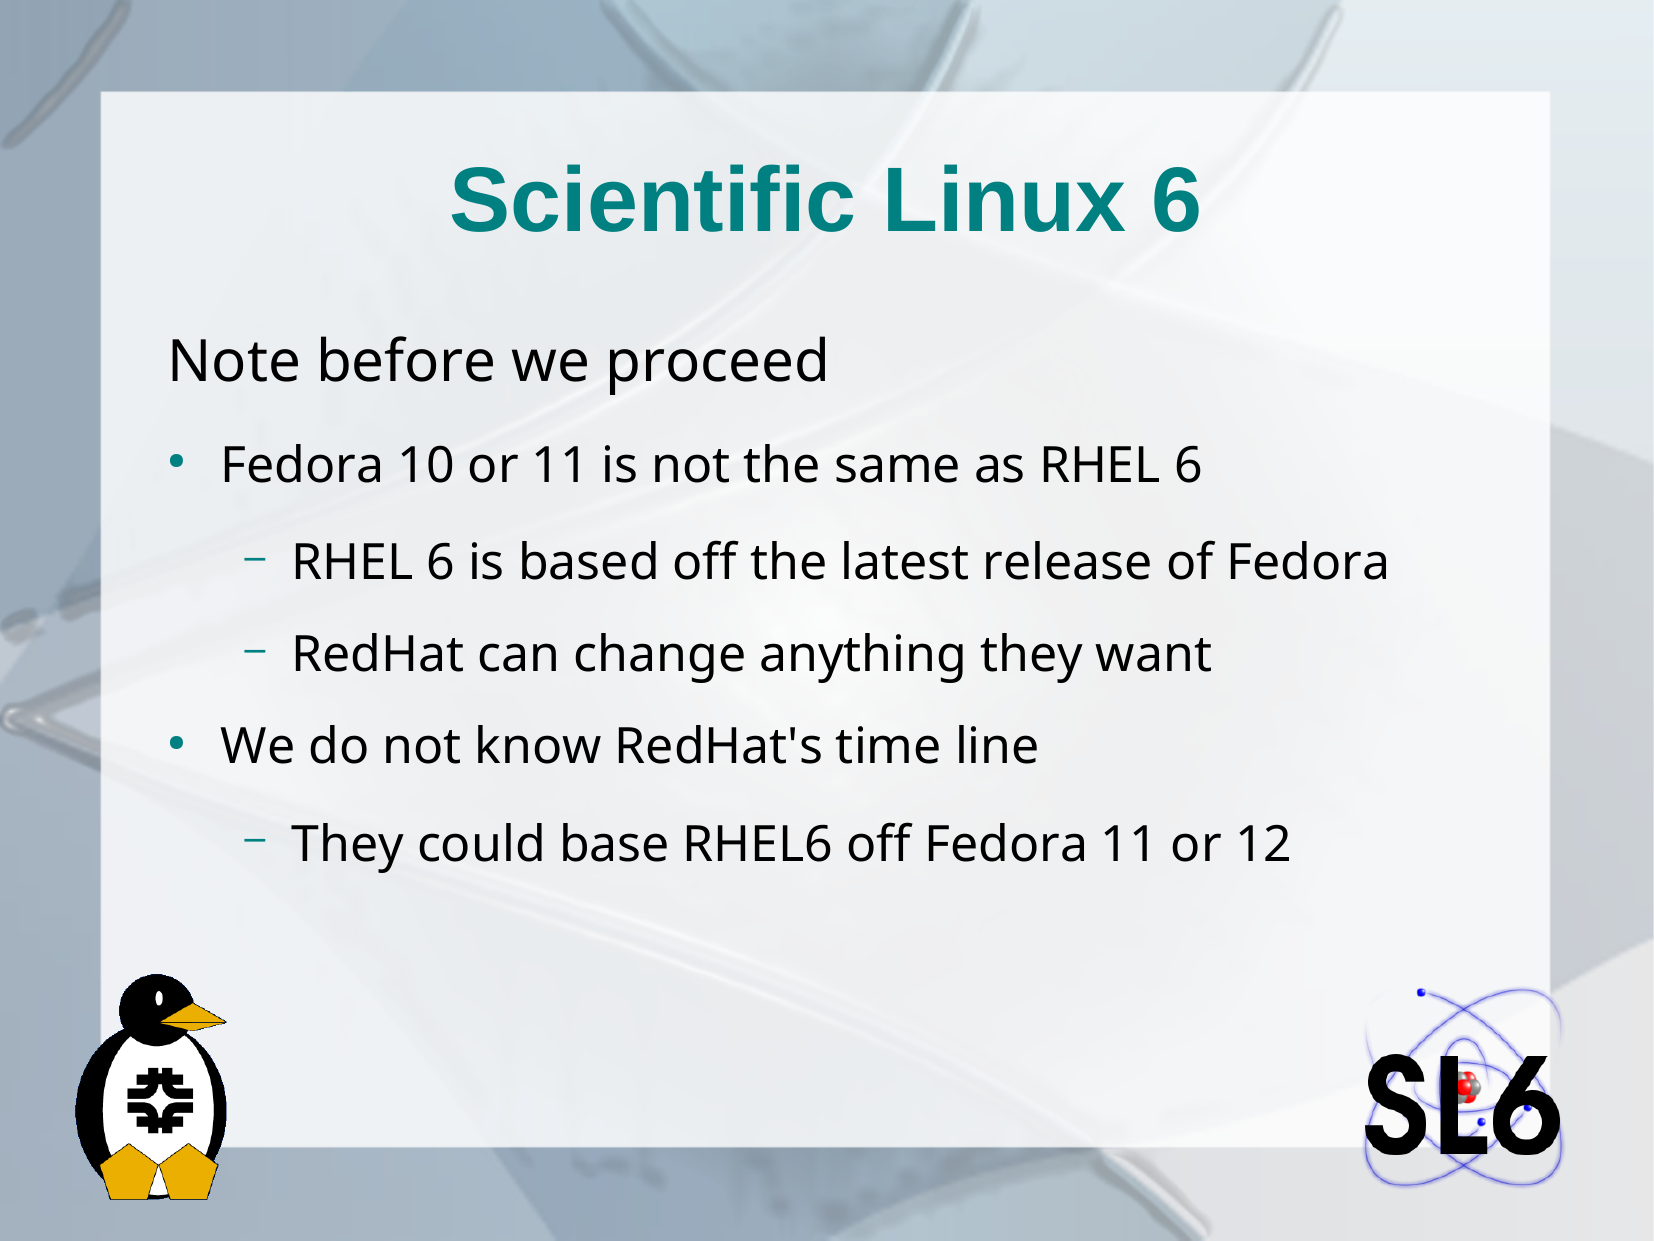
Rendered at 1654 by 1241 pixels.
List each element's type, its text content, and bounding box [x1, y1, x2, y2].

title Scientific Linux 6 [118, 96, 1536, 304]
list Note before we proceed Fedora 10 or 11 is not the same as RHEL 6 RHEL 6 is based off the latest release of Fedora RedHat can change anything they want We do not know RedHat's time line They could base RHEL6 off Fedora 11 or 12 [150, 319, 1463, 945]
picture [0, 0, 1654, 1241]
